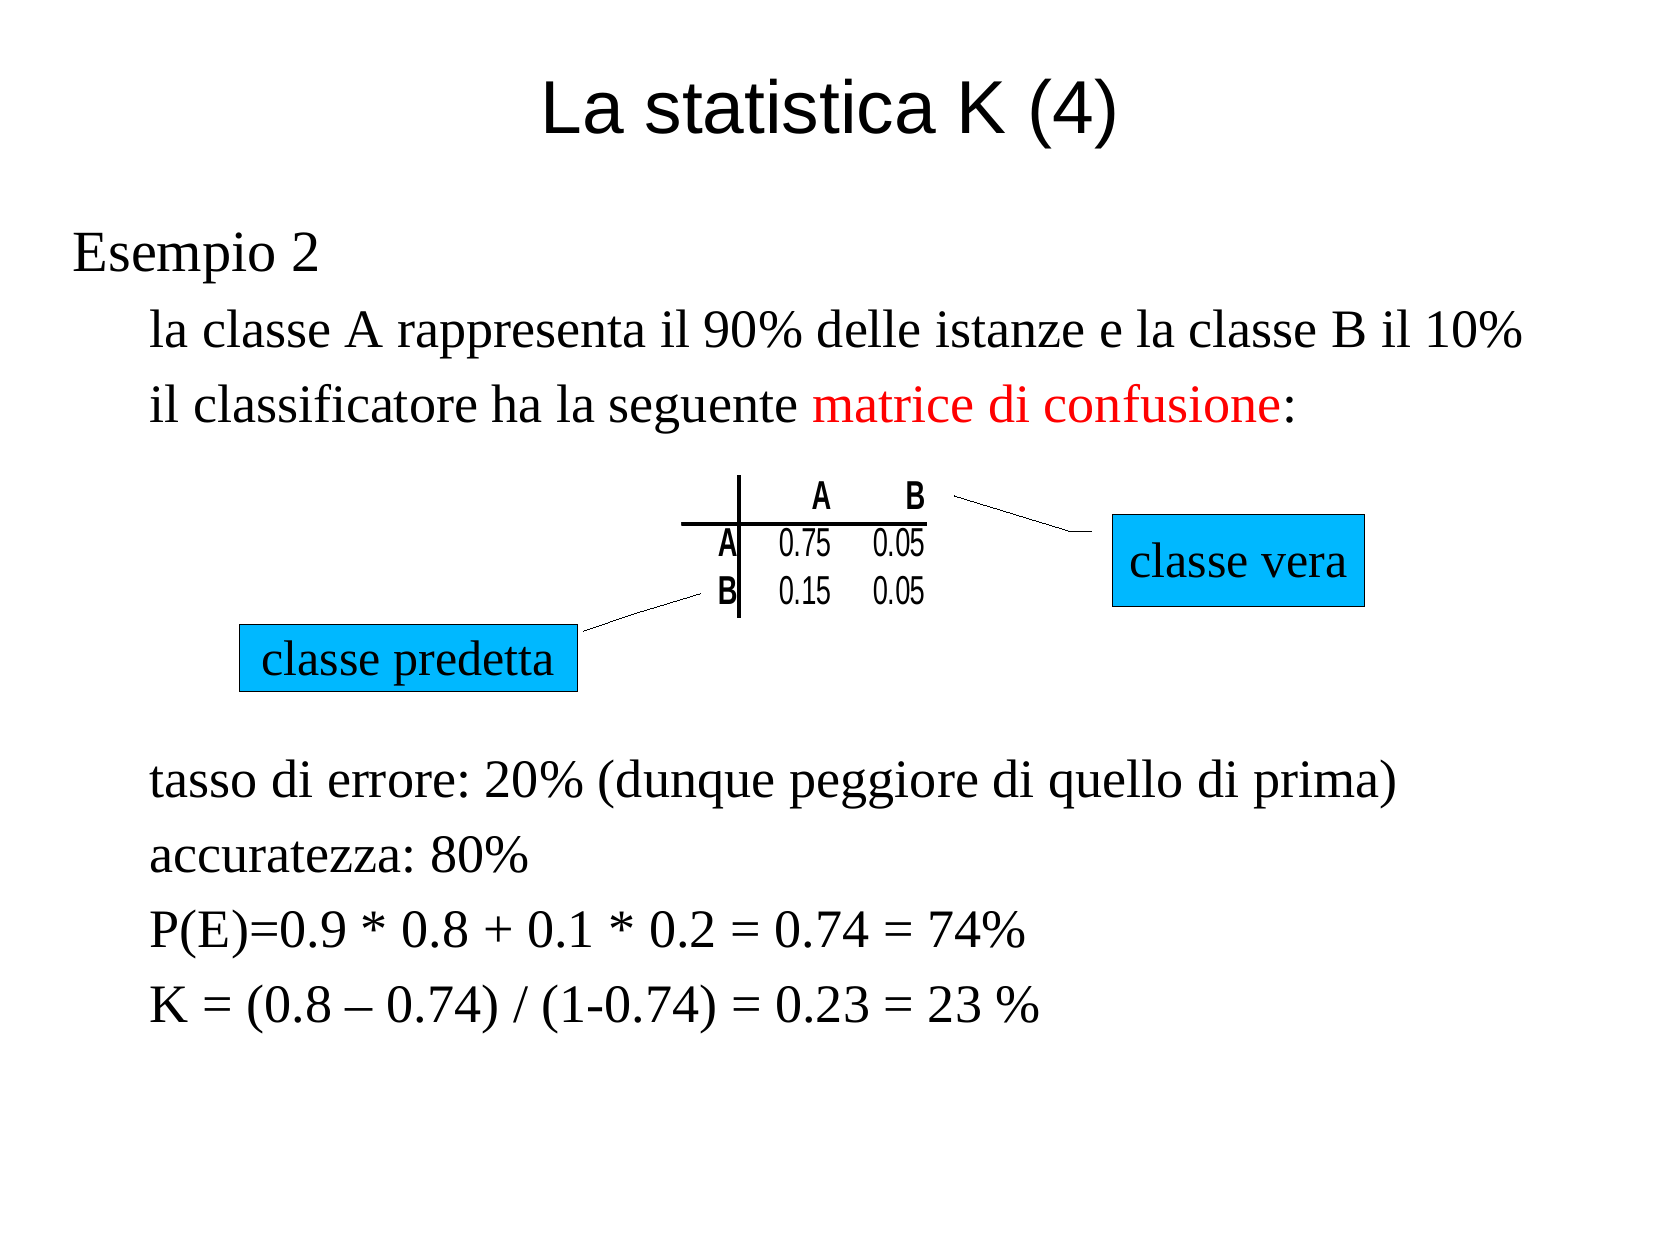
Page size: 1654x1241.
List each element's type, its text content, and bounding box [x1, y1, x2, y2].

text_box classe vera [1113, 515, 1365, 606]
text_box classe predetta [240, 625, 577, 692]
chart [681, 474, 930, 622]
list Esempio 2 la classe A rappresenta il 90% delle istanze e la classe B il 10% il classificatore ha la seguente matrice di confusione: tasso di errore: 20% (dunque peggiore di quello di prima) accuratezza: 80% P(E)=0.9 * 0.8 + 0.1 * 0.2 = 0.74 = 74% K = (0.8 – 0.74) / (1-0.74) = 0.23 = 23 % [55, 219, 1605, 1179]
title La statistica K (4) [52, 42, 1608, 173]
